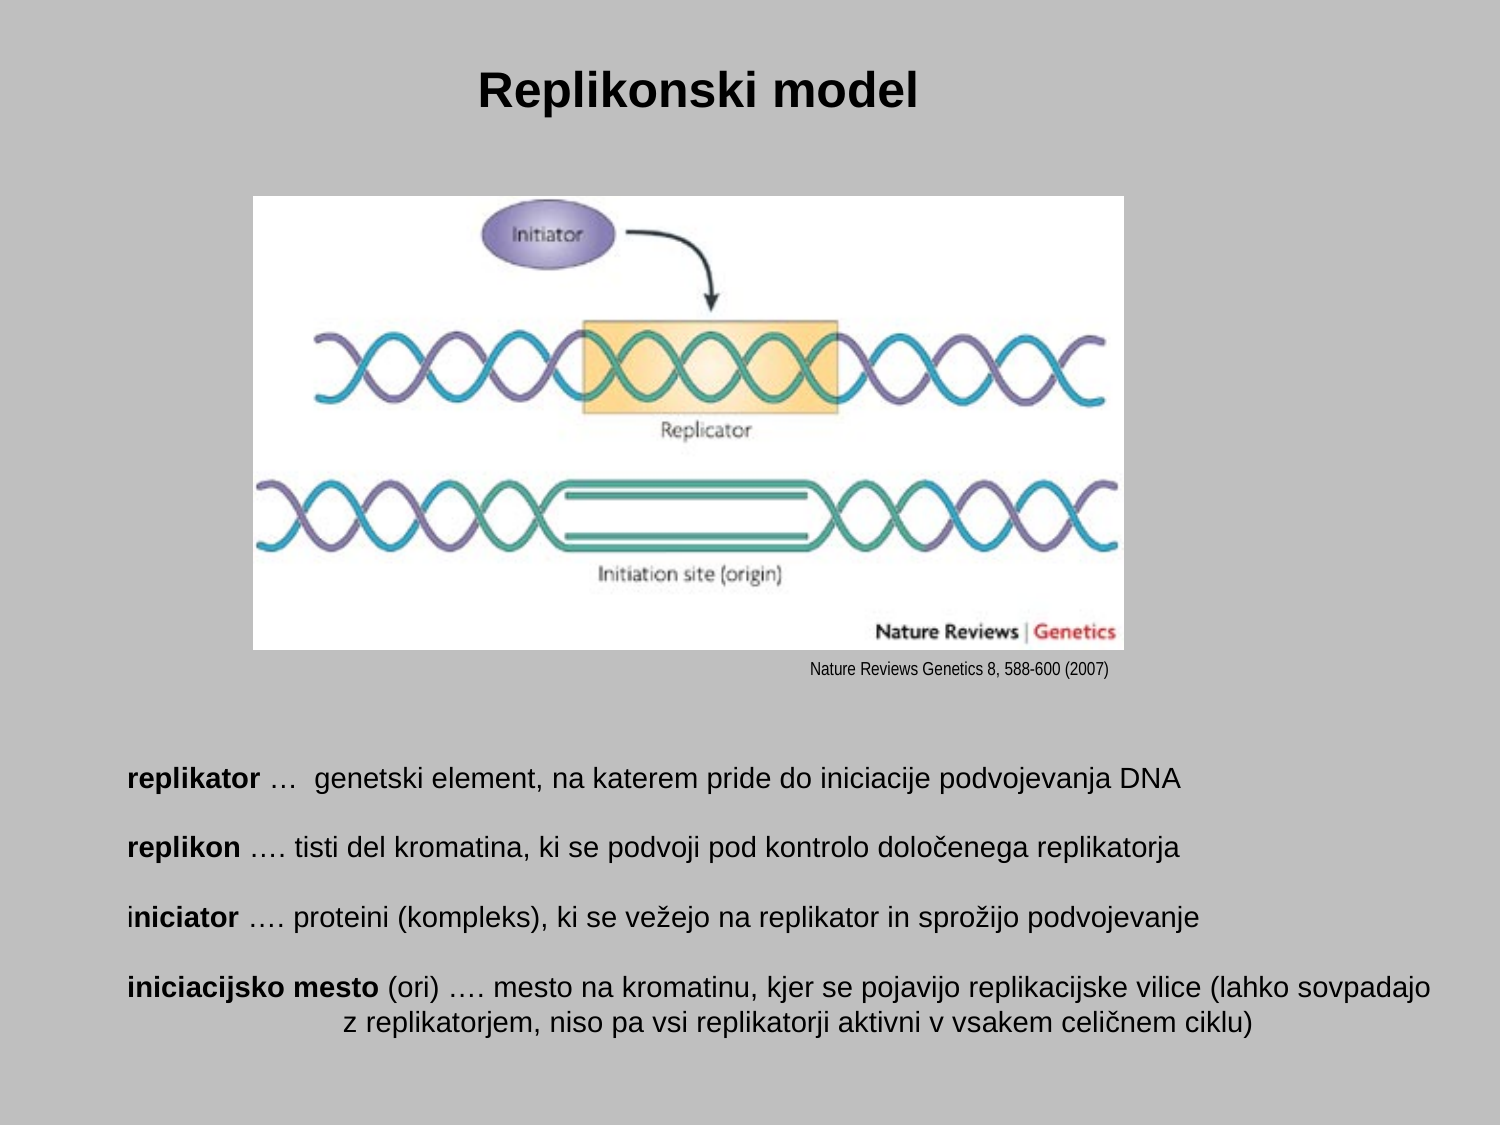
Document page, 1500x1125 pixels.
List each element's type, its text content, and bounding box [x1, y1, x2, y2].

picture [253, 196, 1124, 650]
text_box replikator … genetski element, na katerem pride do iniciacije podvojevanja DNA replikon …. tisti del kromatina, ki se podvoji pod kontrolo določenega replikatorja iniciator …. proteini (kompleks), ki se vežejo na replikator in sprožijo podvojevanje iniciacijsko mesto (ori) …. mesto na kromatinu, kjer se pojavijo replikacijske vilice (lahko sovpadajo z replikatorjem, niso pa vsi replikatorji aktivni v vsakem celičnem ciklu) [112, 751, 1459, 1046]
text_box Replikonski model [462, 50, 935, 126]
text_box Nature Reviews Genetics 8, 588-600 (2007) [373, 649, 1124, 687]
